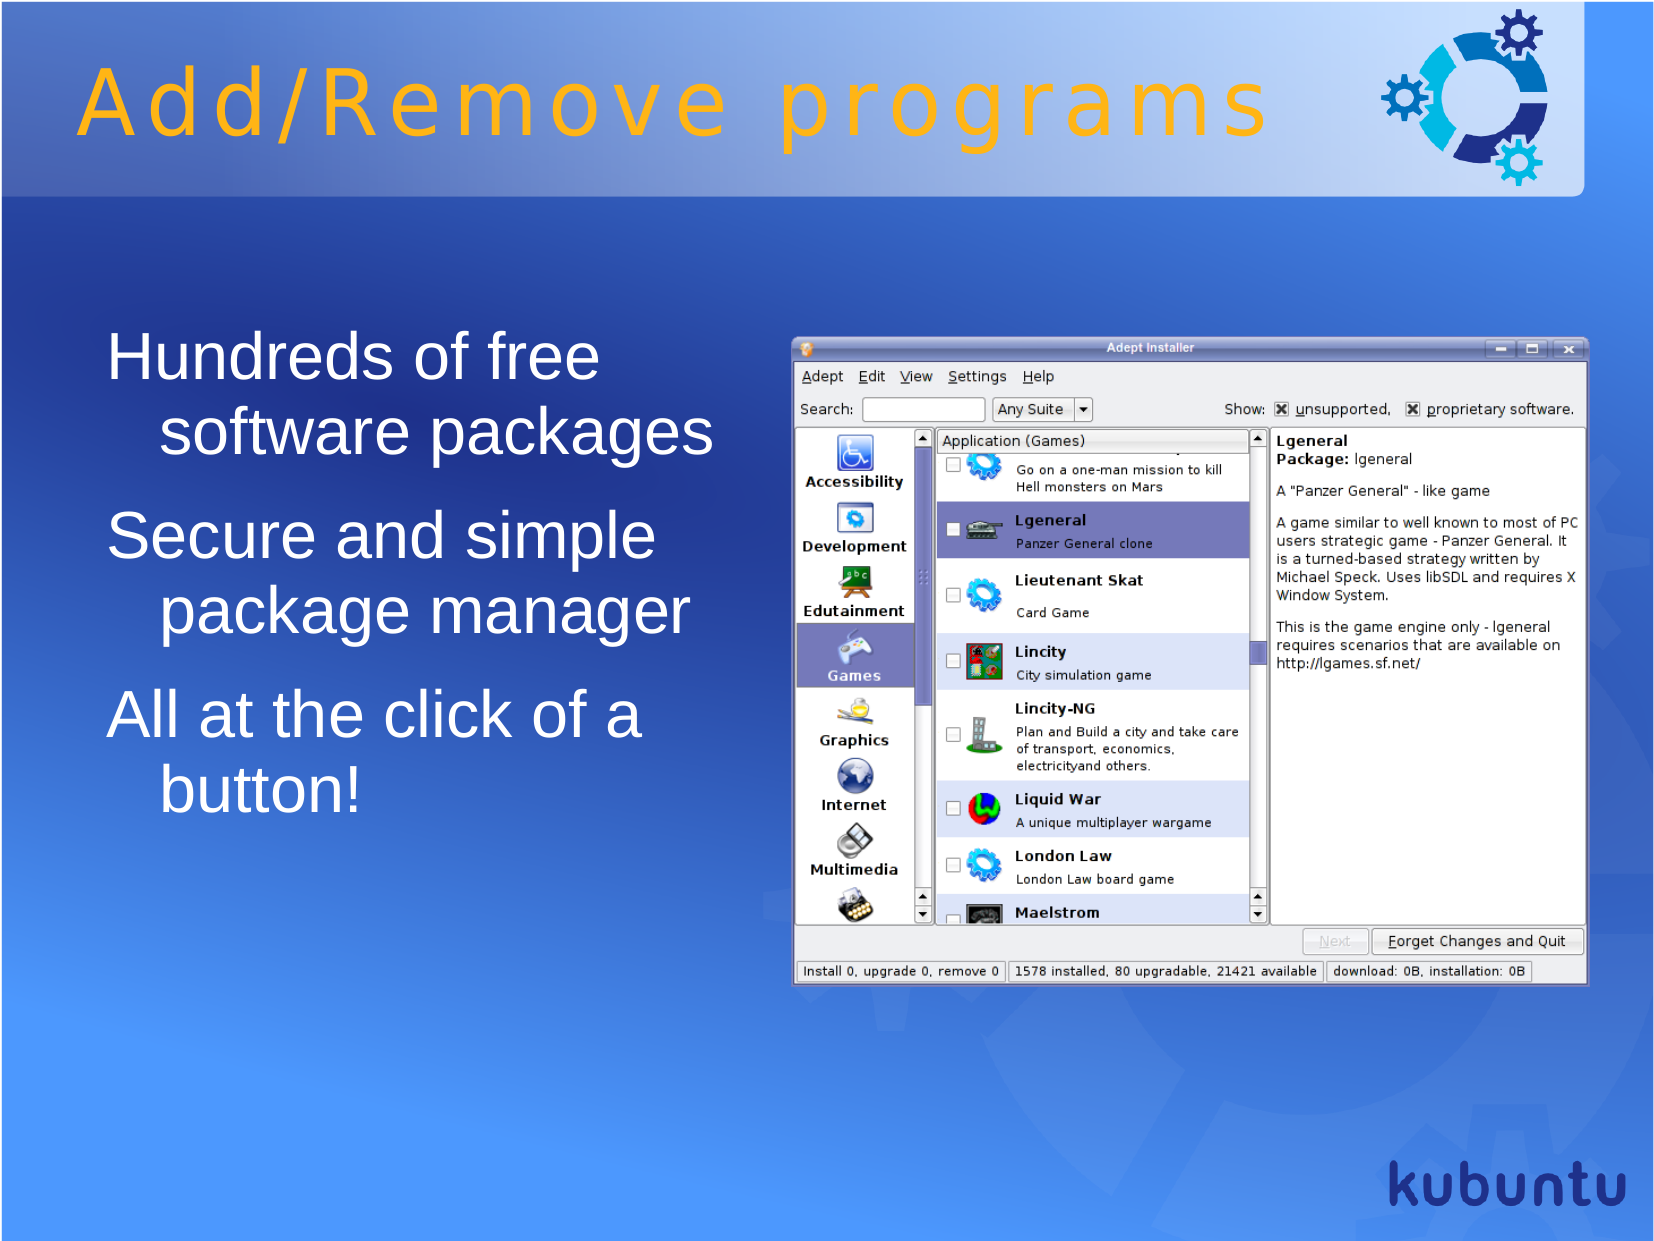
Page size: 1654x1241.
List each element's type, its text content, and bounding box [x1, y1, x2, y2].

list Hundreds of free software packages Secure and simple package manager All at the click of a button! [88, 318, 768, 974]
picture [0, 0, 1654, 1241]
title Add/Remove programs [76, 0, 1300, 207]
